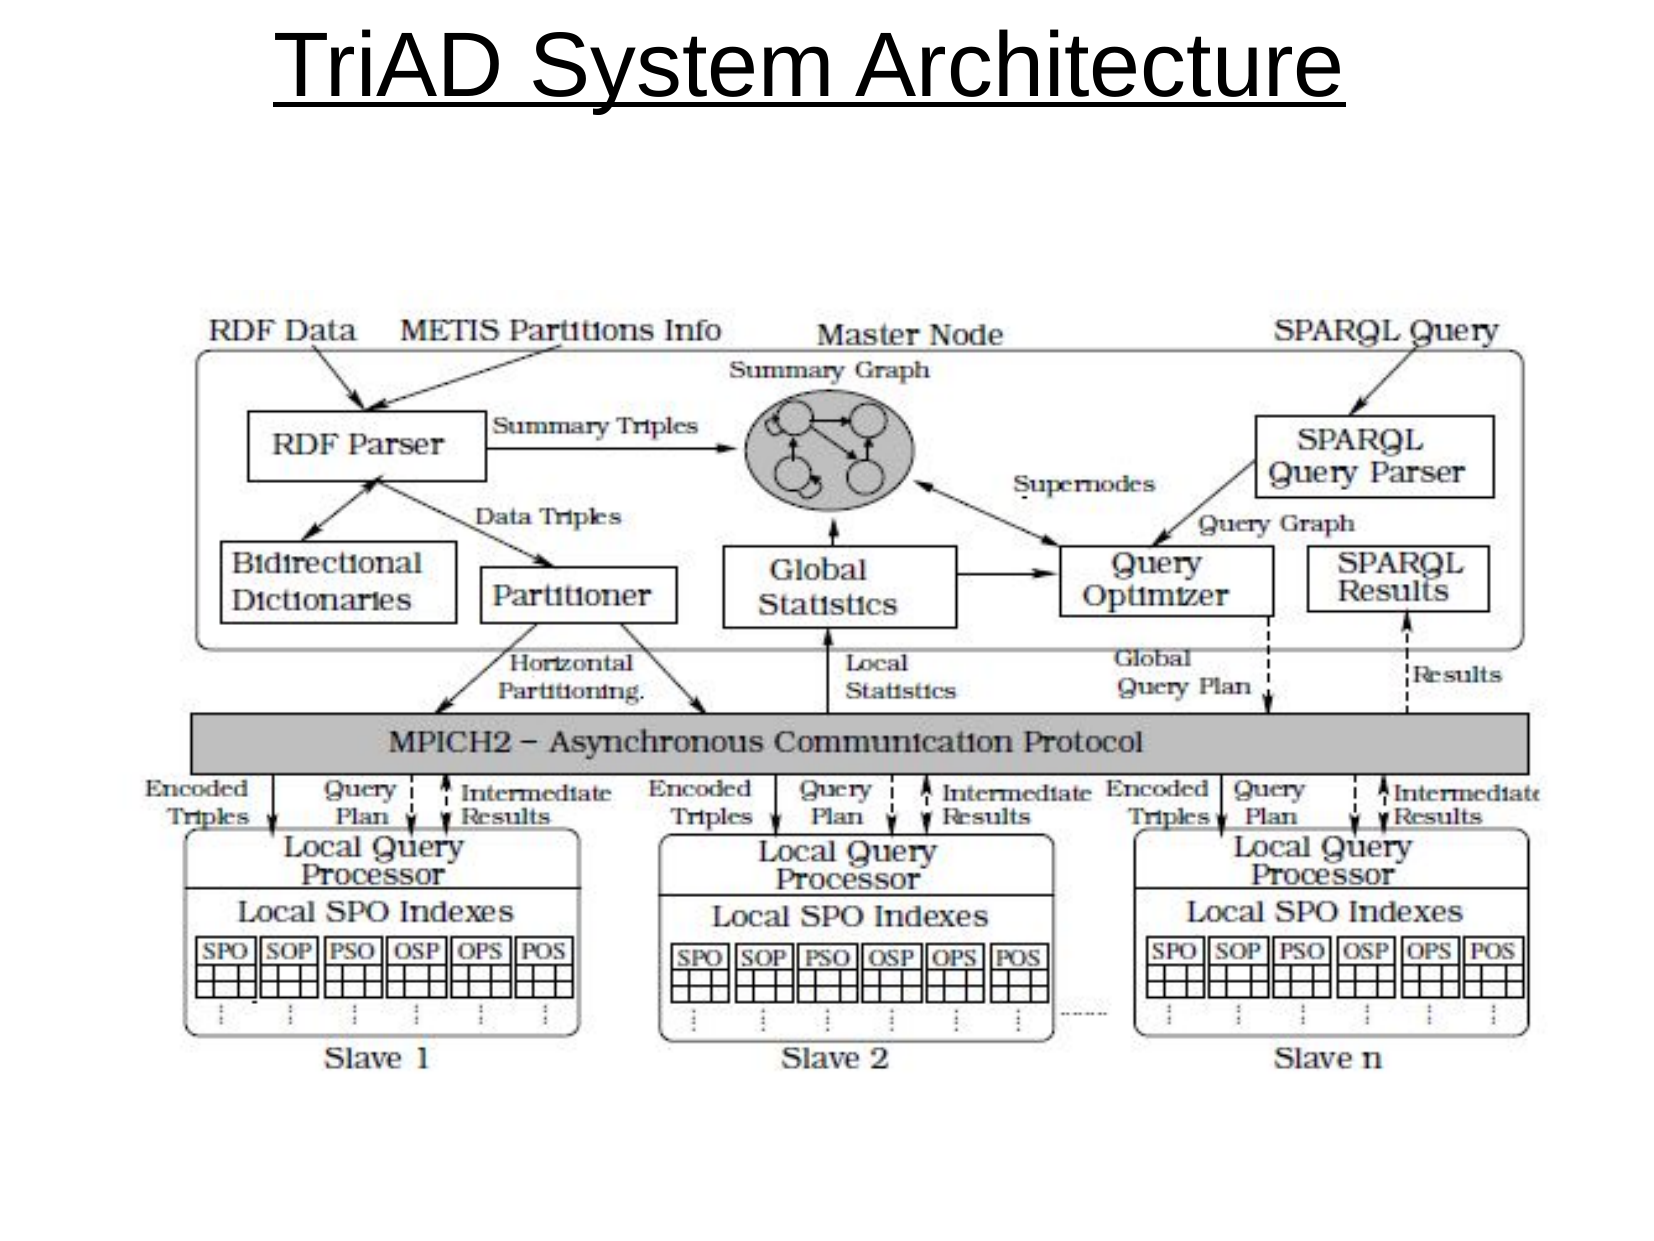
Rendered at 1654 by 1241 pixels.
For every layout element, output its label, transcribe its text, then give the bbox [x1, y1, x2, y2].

picture [82, 290, 1575, 1097]
title TriAD System Architecture [0, 0, 1654, 130]
